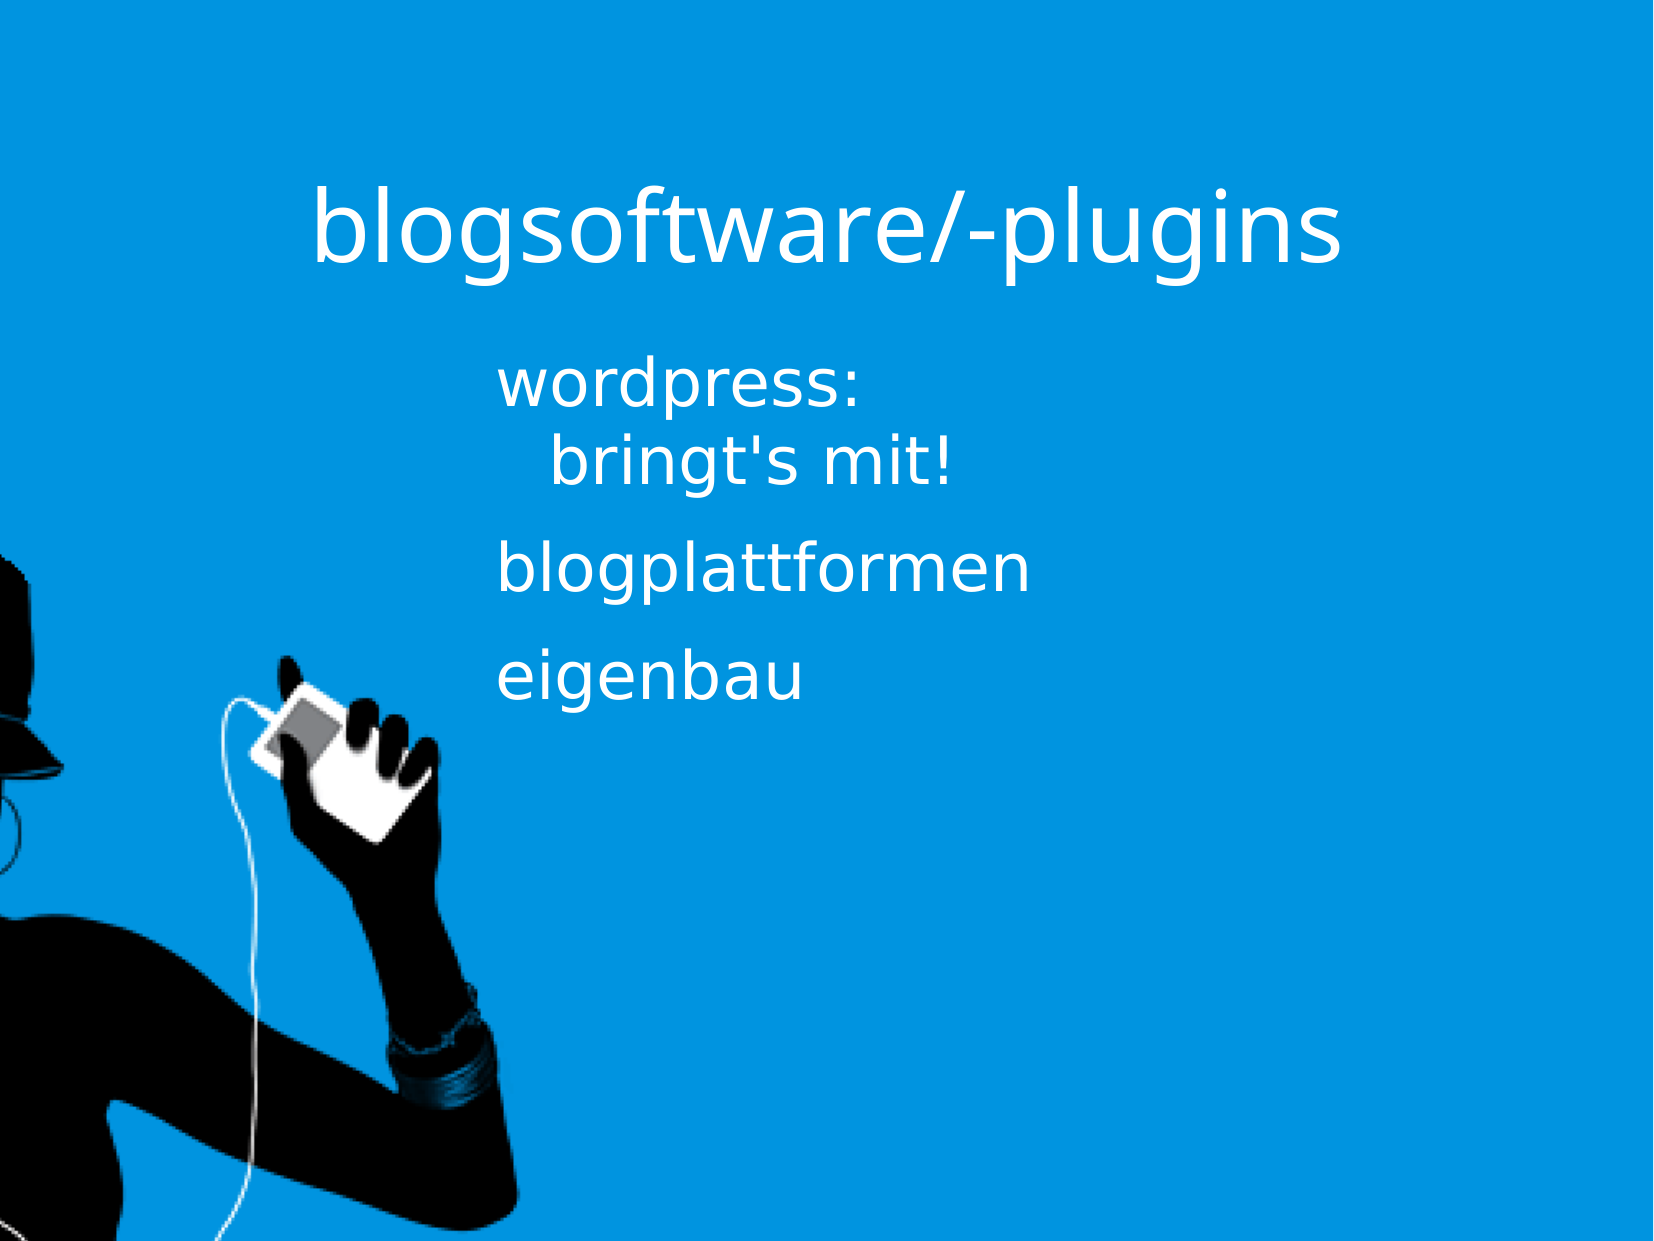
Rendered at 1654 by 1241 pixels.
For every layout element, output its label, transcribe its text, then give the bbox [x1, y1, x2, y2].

picture [31, 771, 59, 778]
title blogsoftware/-plugins [121, 102, 1533, 344]
picture [0, 719, 60, 773]
picture [0, 657, 516, 1241]
list wordpress: bringt's mit! blogplattformen eigenbau [477, 344, 1533, 1134]
picture [0, 558, 33, 720]
